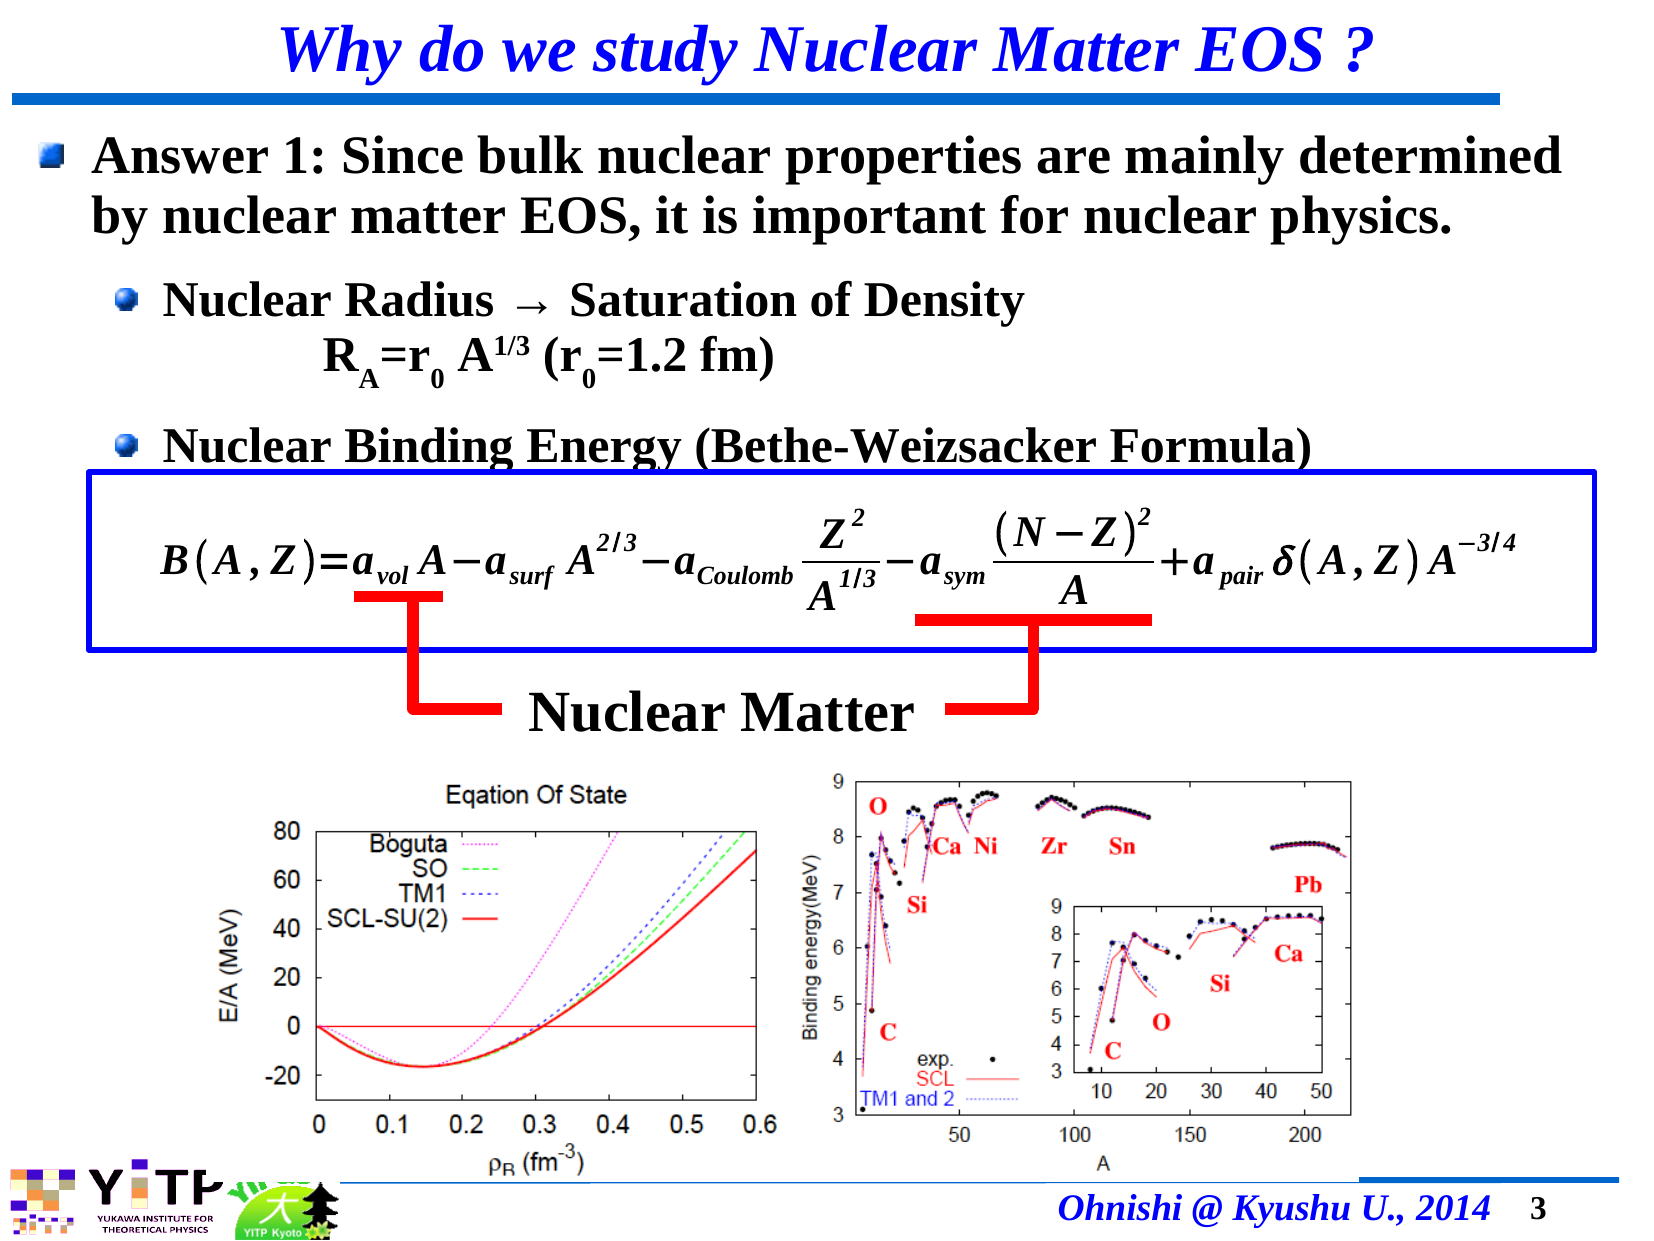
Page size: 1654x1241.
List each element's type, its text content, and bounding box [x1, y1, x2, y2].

list Answer 1: Since bulk nuclear properties are mainly determined by nuclear matter EOS, it is important for nuclear physics. Nuclear Radius → Saturation of Density RA=r0 A1/3 (r0=1.2 fm) Nuclear Binding Energy (Bethe-Weizsacker Formula) [20, 124, 1621, 1137]
chart [150, 501, 1523, 620]
title Why do we study Nuclear Matter EOS ? [0, 0, 1654, 99]
text_box Nuclear Matter [528, 679, 916, 745]
picture [0, 760, 1359, 1241]
